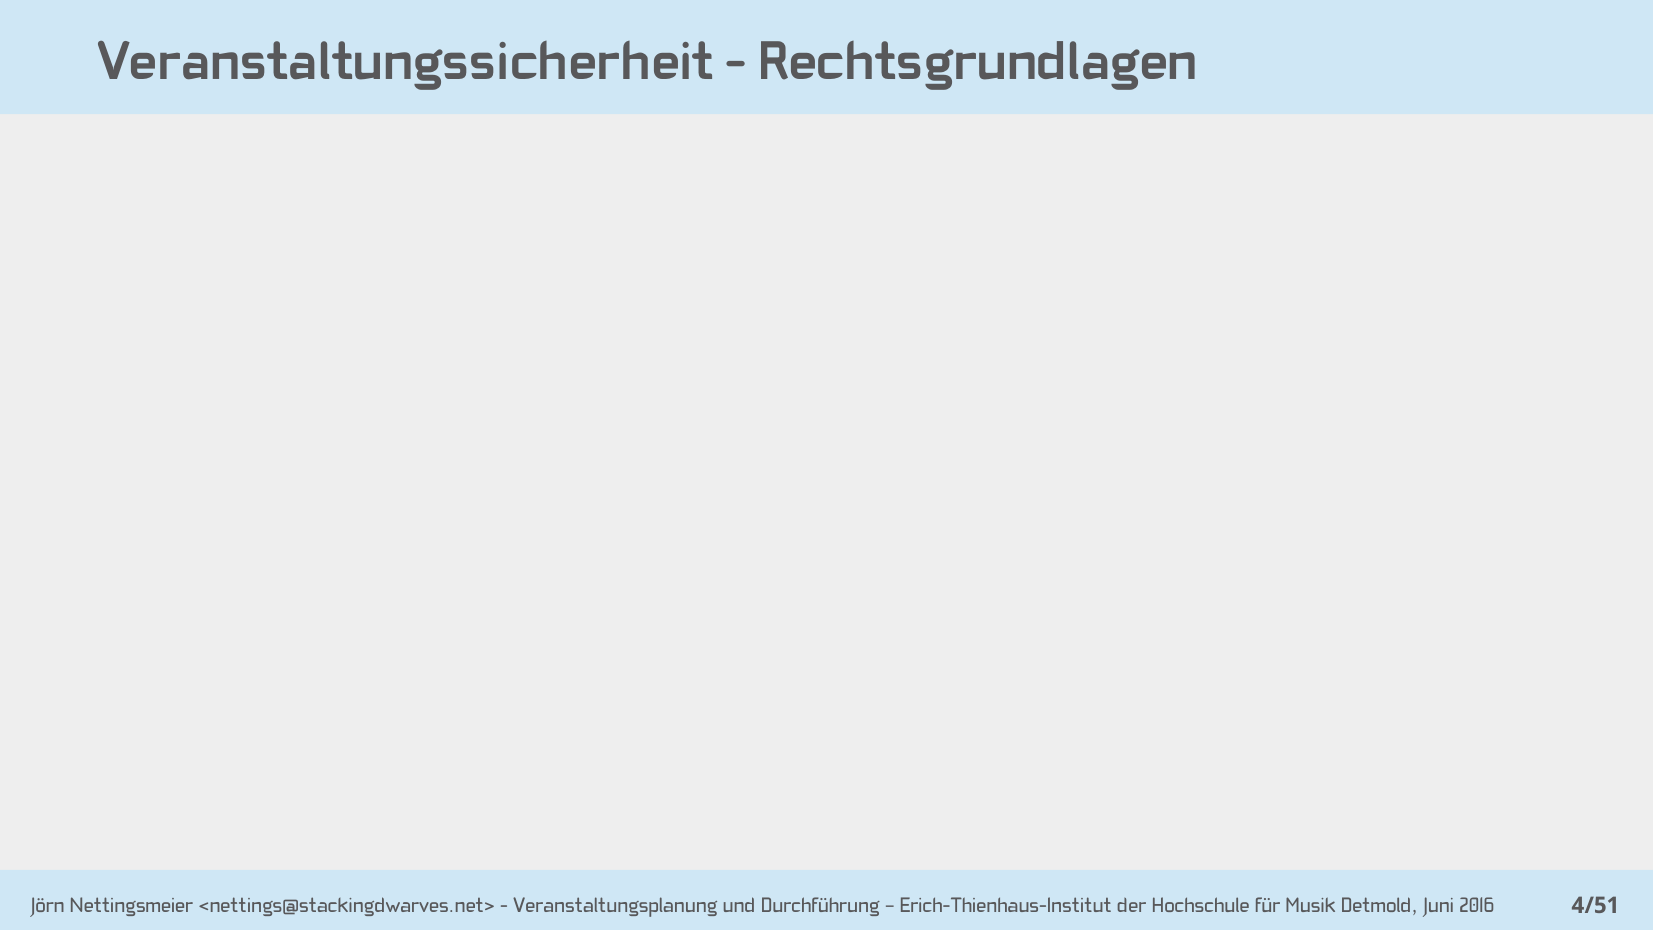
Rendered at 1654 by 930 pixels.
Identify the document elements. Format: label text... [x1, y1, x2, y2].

title Veranstaltungssicherheit - Rechtsgrundlagen [97, 0, 1337, 126]
